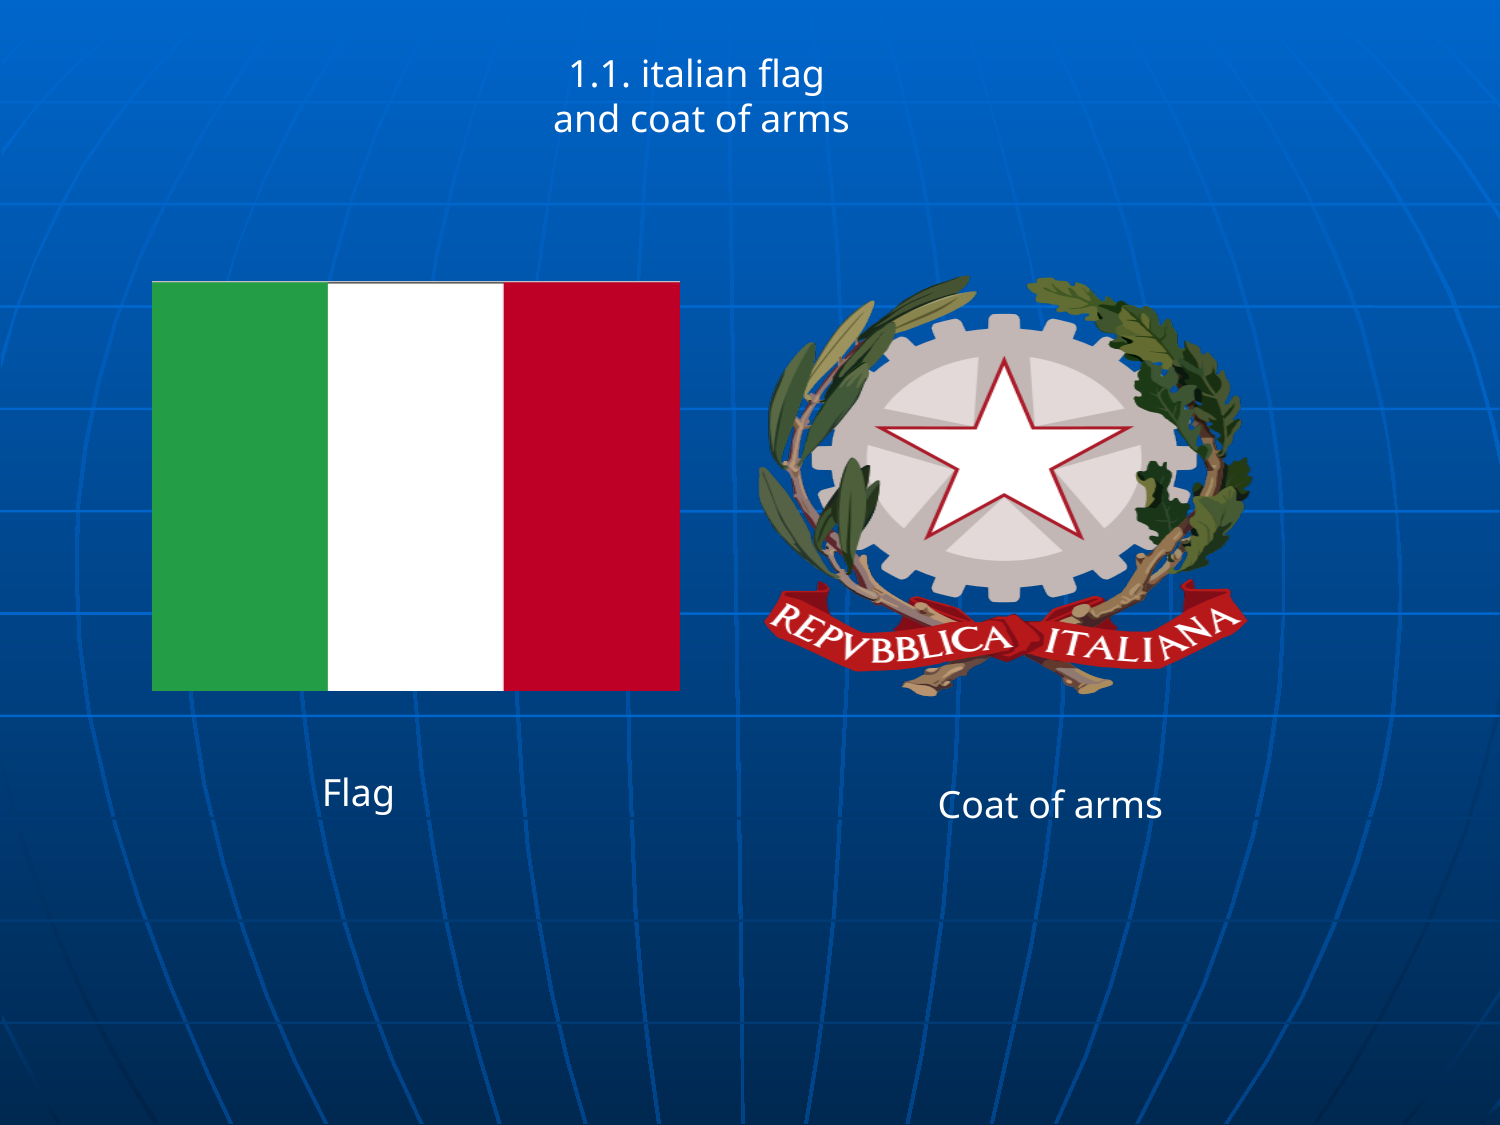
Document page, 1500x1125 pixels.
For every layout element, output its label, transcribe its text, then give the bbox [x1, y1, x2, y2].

picture [738, 255, 1286, 716]
text_box Coat of arms [922, 773, 1179, 834]
text_box Flag [307, 761, 411, 822]
picture [152, 281, 680, 691]
text_box 1.1. italian flag and coat of arms [538, 42, 865, 148]
